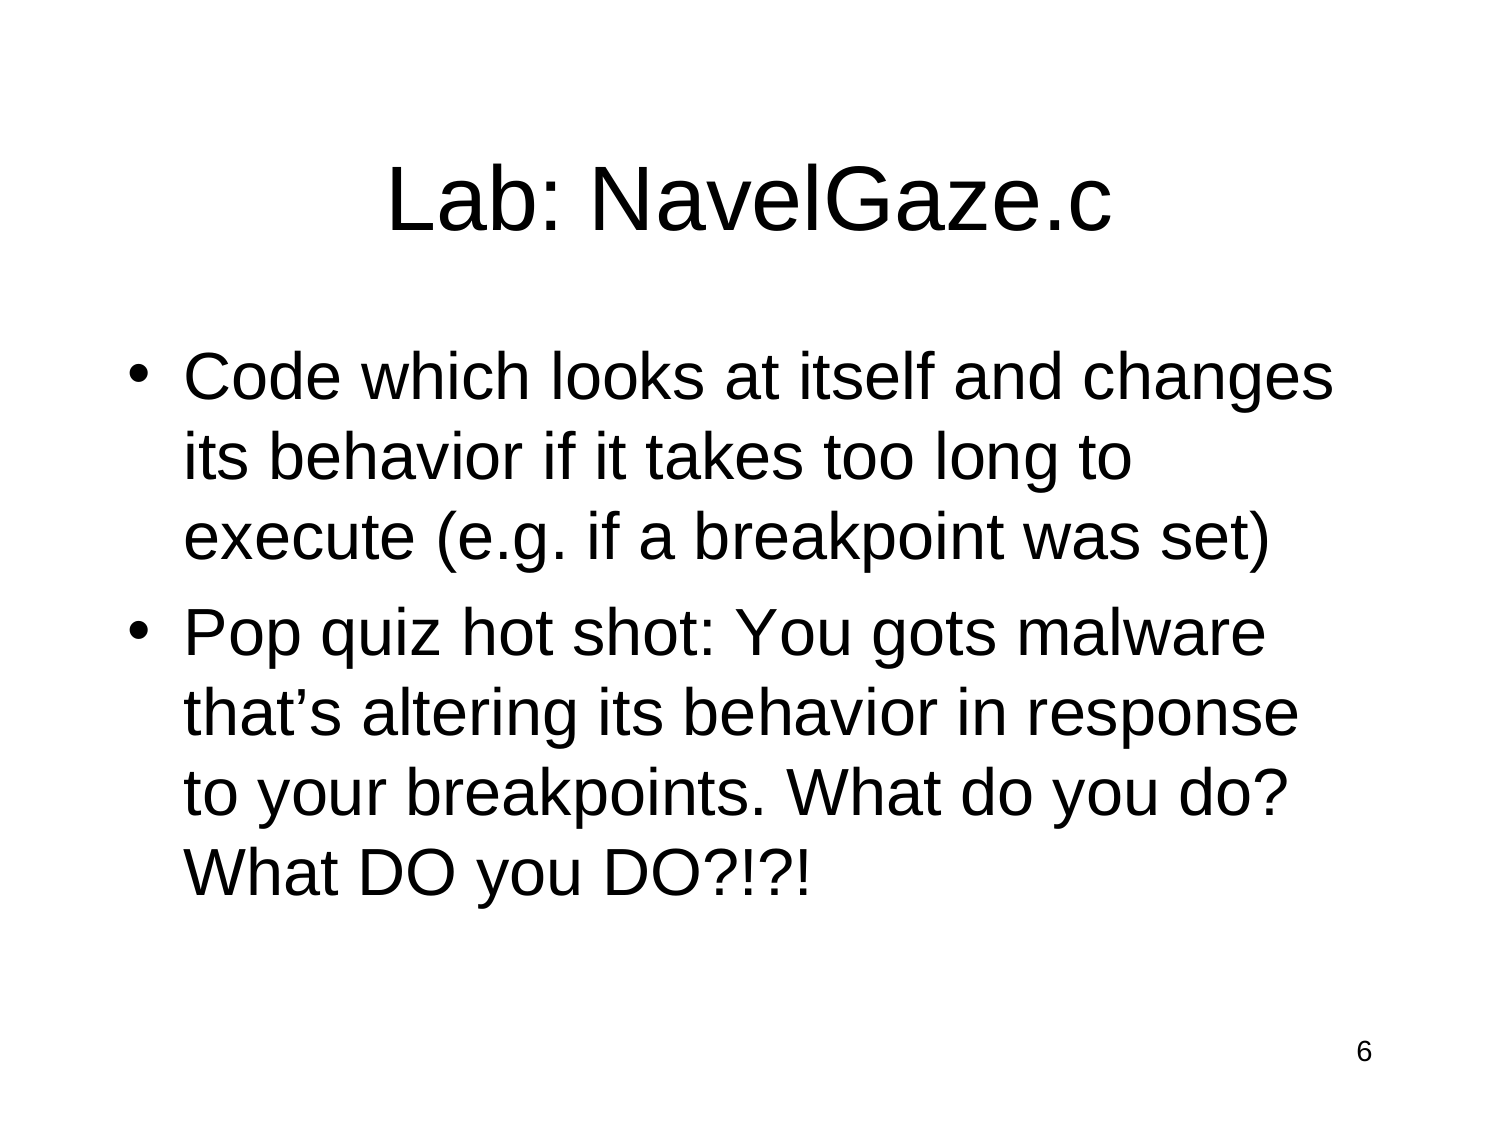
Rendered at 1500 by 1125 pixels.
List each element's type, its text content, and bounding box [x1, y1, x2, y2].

list Code which looks at itself and changes its behavior if it takes too long to execute (e.g. if a breakpoint was set) Pop quiz hot shot: You gots malware that’s altering its behavior in response to your breakpoints. What do you do? What DO you DO?!?! [112, 324, 1388, 1001]
title Lab: NavelGaze.c [112, 99, 1388, 288]
text_box <number> [1074, 1025, 1388, 1101]
